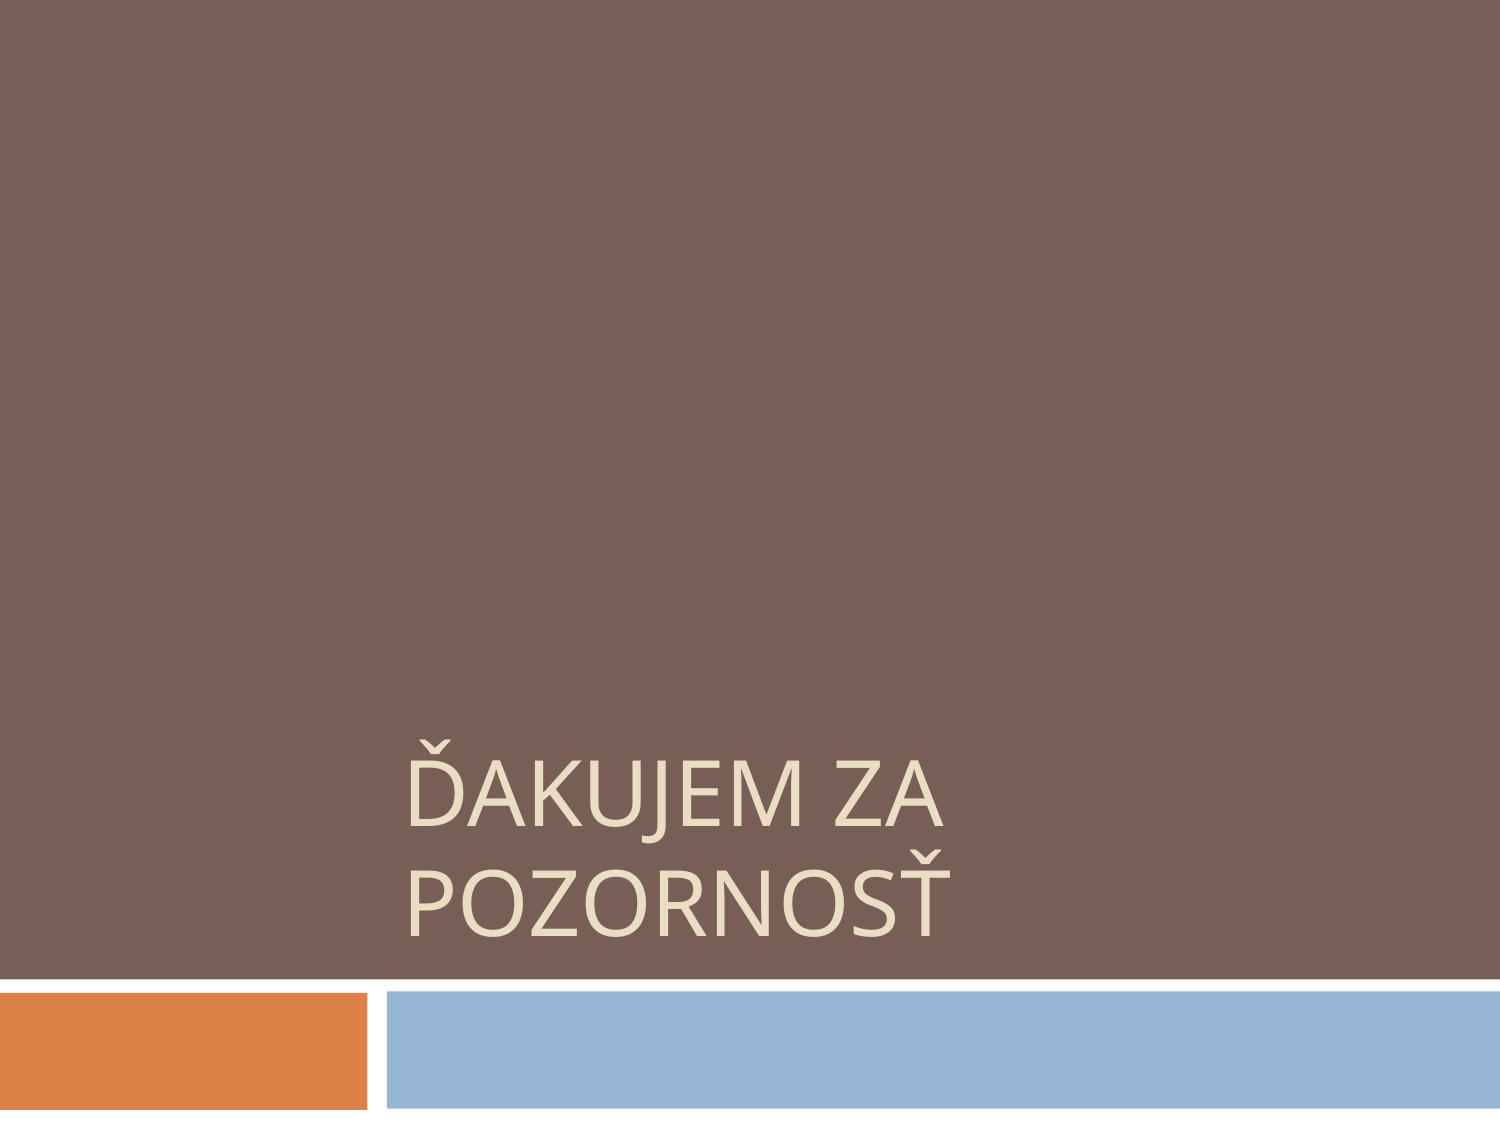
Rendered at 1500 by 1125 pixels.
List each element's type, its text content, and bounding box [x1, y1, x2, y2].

title ĎAKUJEM ZA POZORNOSŤ [387, 662, 1450, 963]
